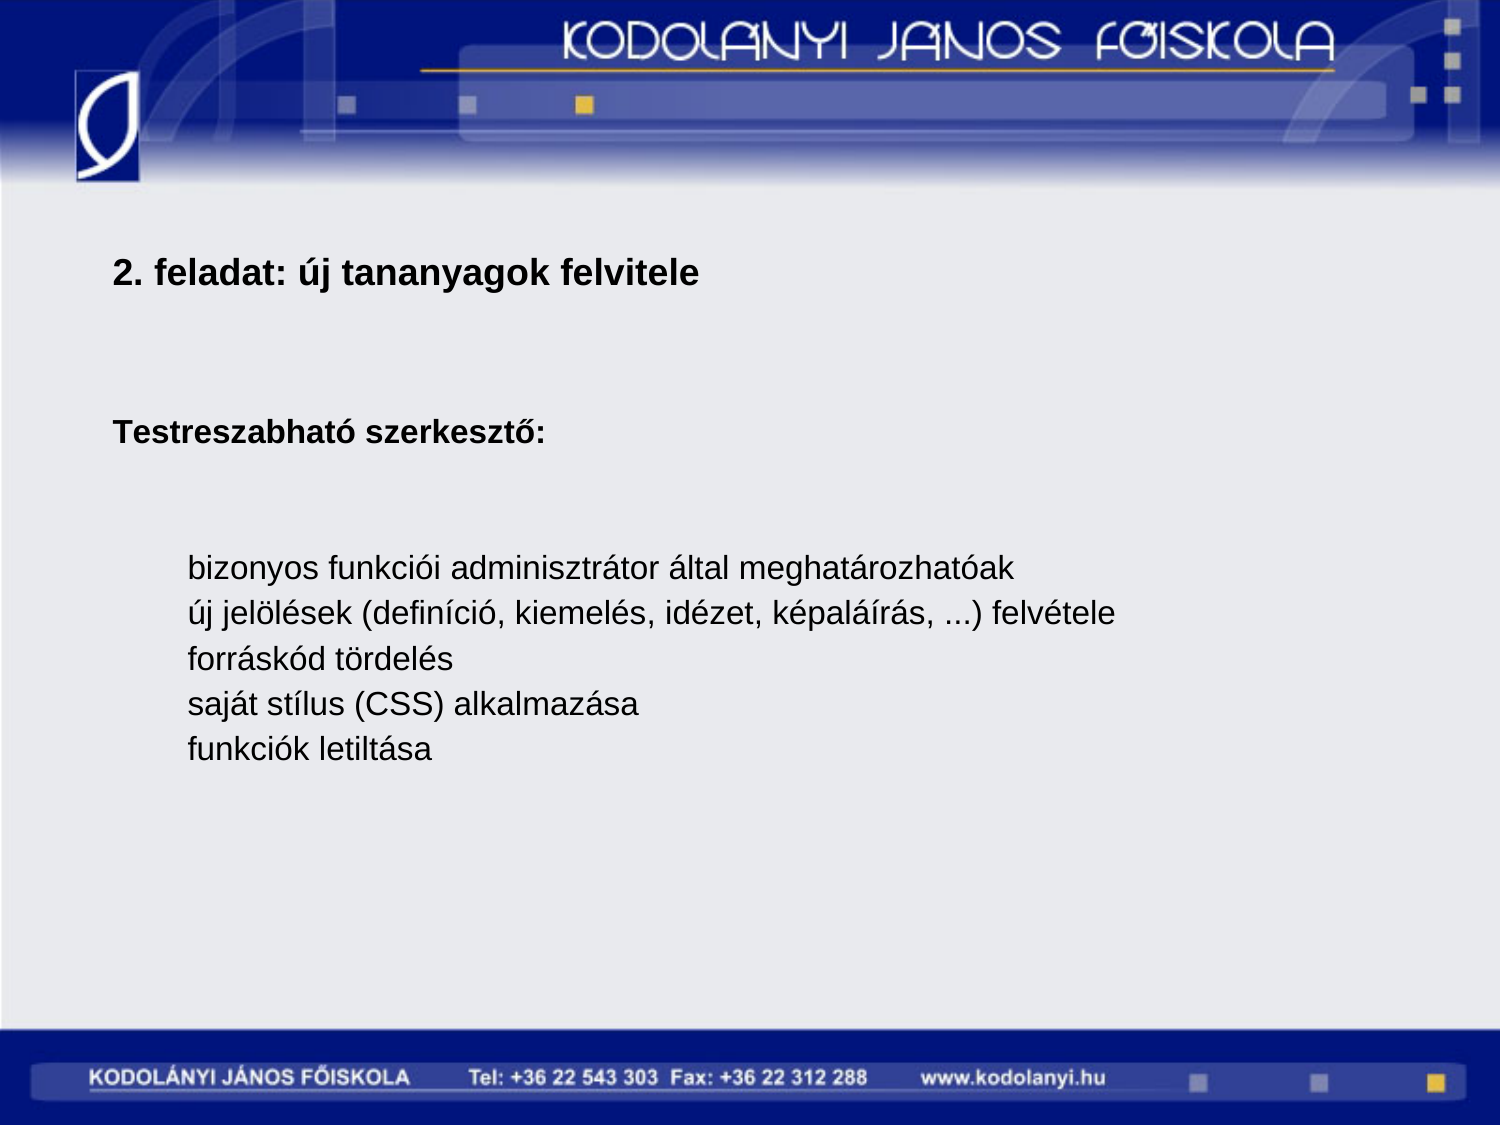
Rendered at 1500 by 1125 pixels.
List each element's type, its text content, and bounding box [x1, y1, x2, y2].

list Testreszabható szerkesztő: bizonyos funkciói adminisztrátor által meghatározhatóak új jelölések (definíció, kiemelés, idézet, képaláírás, ...) felvétele forráskód tördelés saját stílus (CSS) alkalmazása funkciók letiltása [112, 413, 1388, 1001]
title 2. feladat: új tananyagok felvitele [112, 242, 1388, 303]
picture [0, 0, 1500, 1125]
